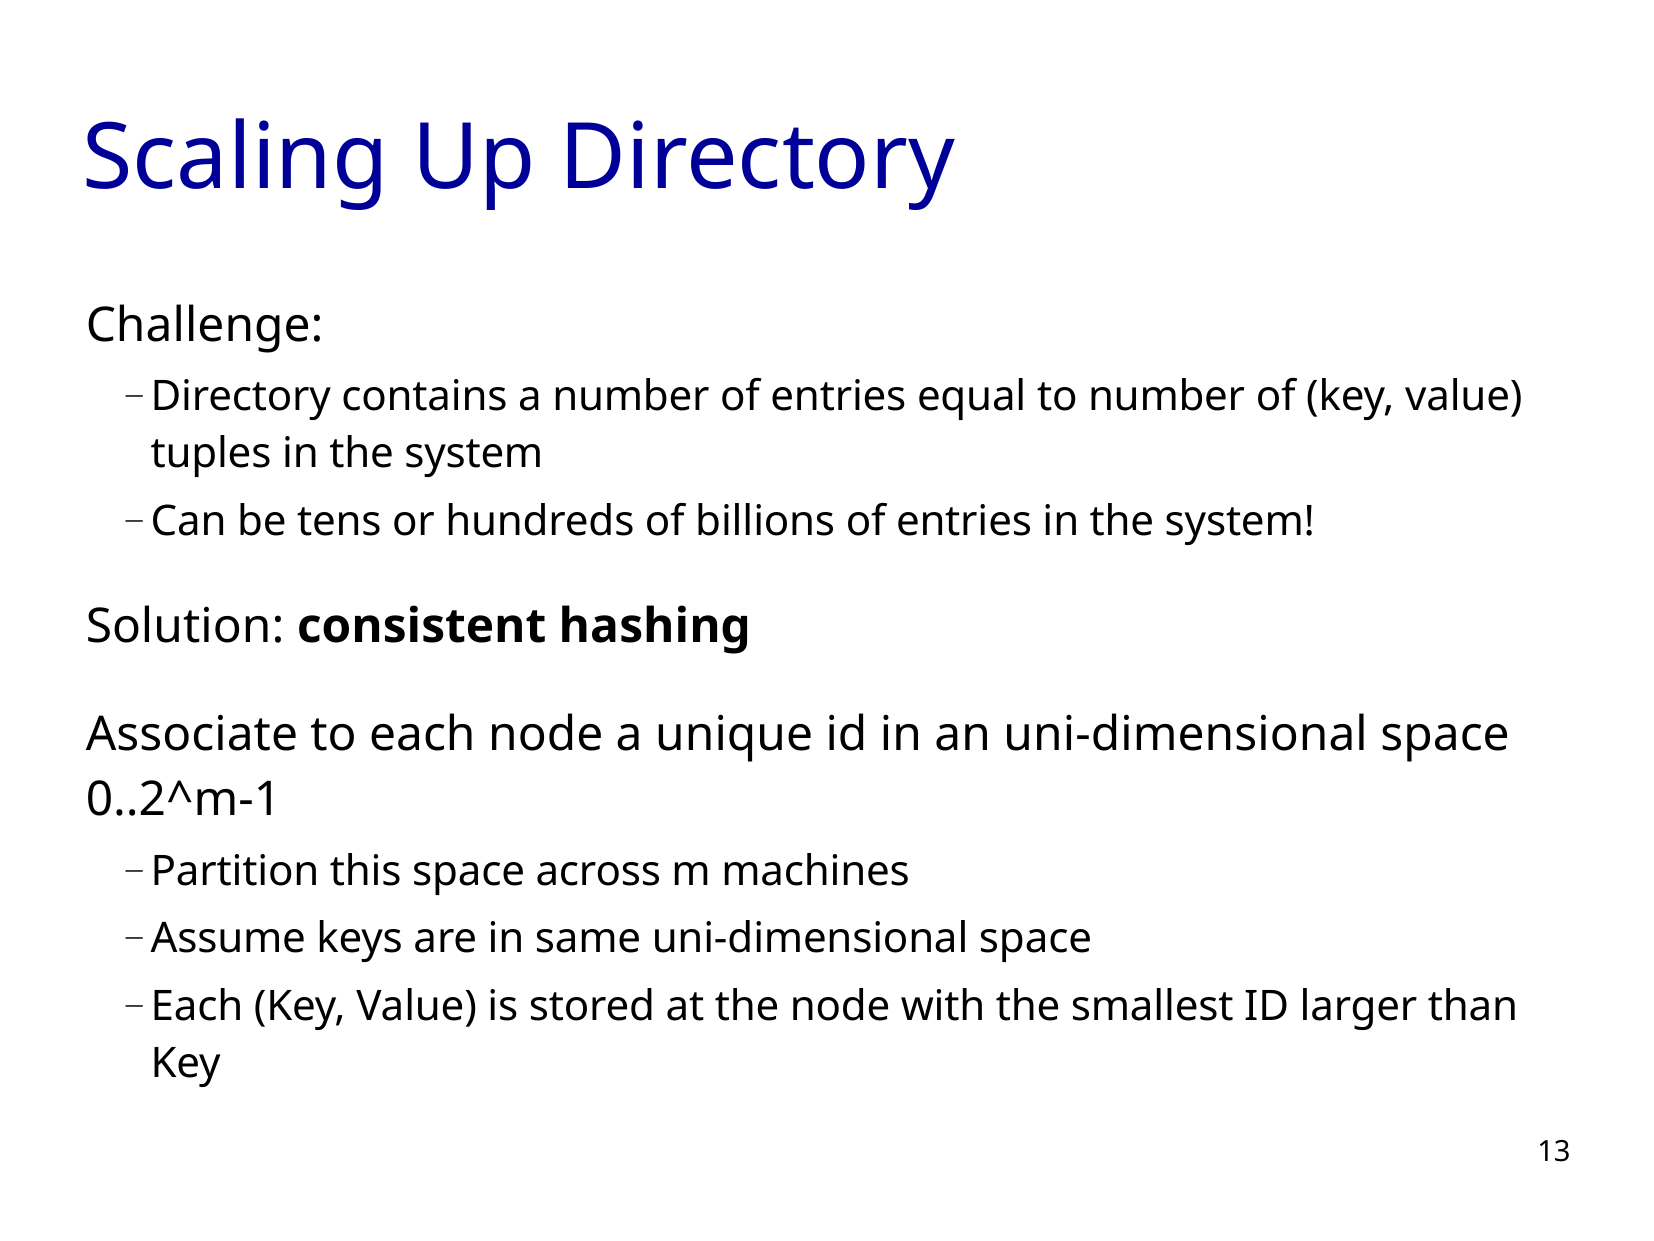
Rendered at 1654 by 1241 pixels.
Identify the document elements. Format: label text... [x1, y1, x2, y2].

list Challenge: Directory contains a number of entries equal to number of (key, value) tuples in the system Can be tens or hundreds of billions of entries in the system! Solution: consistent hashing Associate to each node a unique id in an uni-dimensional space 0..2^m-1 Partition this space across m machines Assume keys are in same uni-dimensional space Each (Key, Value) is stored at the node with the smallest ID larger than Key [60, 290, 1571, 1096]
title Scaling Up Directory [82, 49, 1571, 257]
